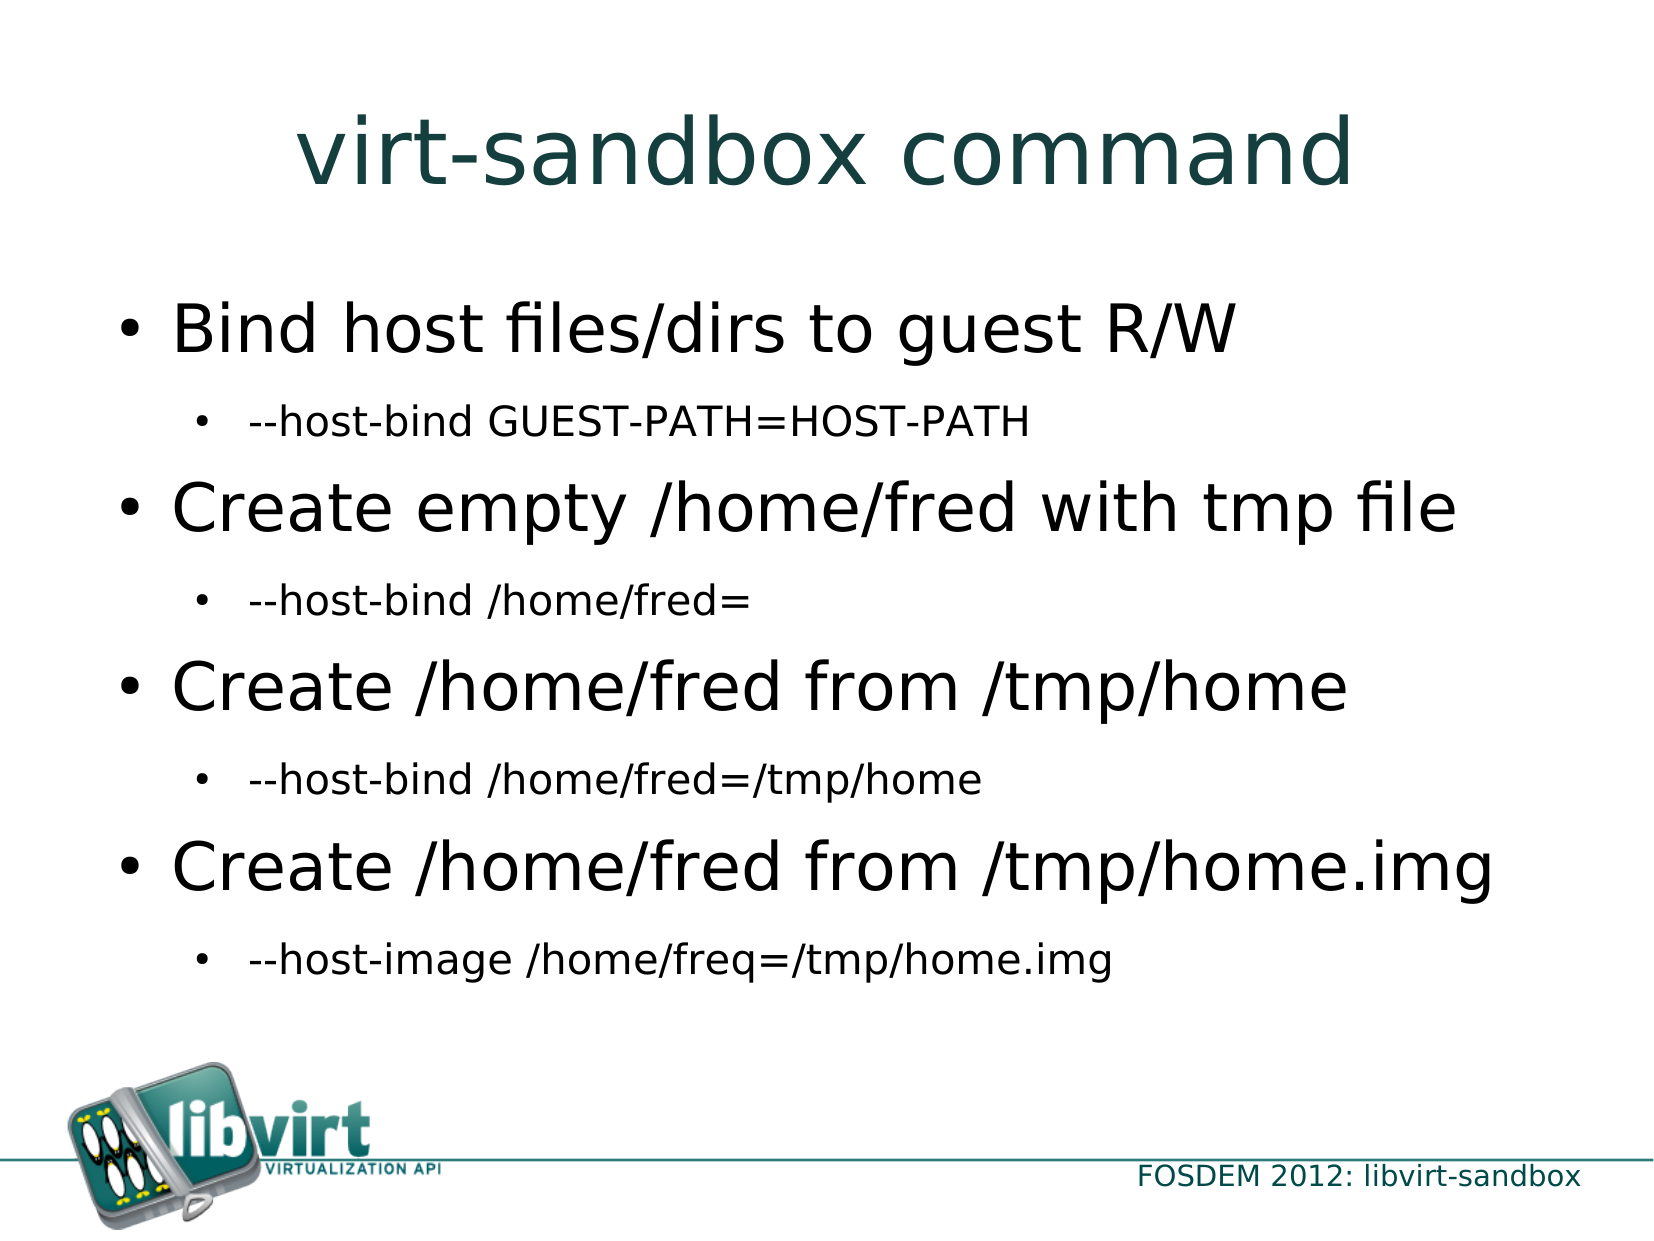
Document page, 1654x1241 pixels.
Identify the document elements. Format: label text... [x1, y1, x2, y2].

text_box FOSDEM 2012: libvirt-sandbox [1122, 1151, 1654, 1211]
title virt-sandbox command [82, 49, 1571, 257]
list Bind host files/dirs to guest R/W --host-bind GUEST-PATH=HOST-PATH Create empty /home/fred with tmp file --host-bind /home/fred= Create /home/fred from /tmp/home --host-bind /home/fred=/tmp/home Create /home/fred from /tmp/home.img --host-image /home/freq=/tmp/home.img [82, 290, 1571, 1062]
picture [0, 1062, 1654, 1230]
